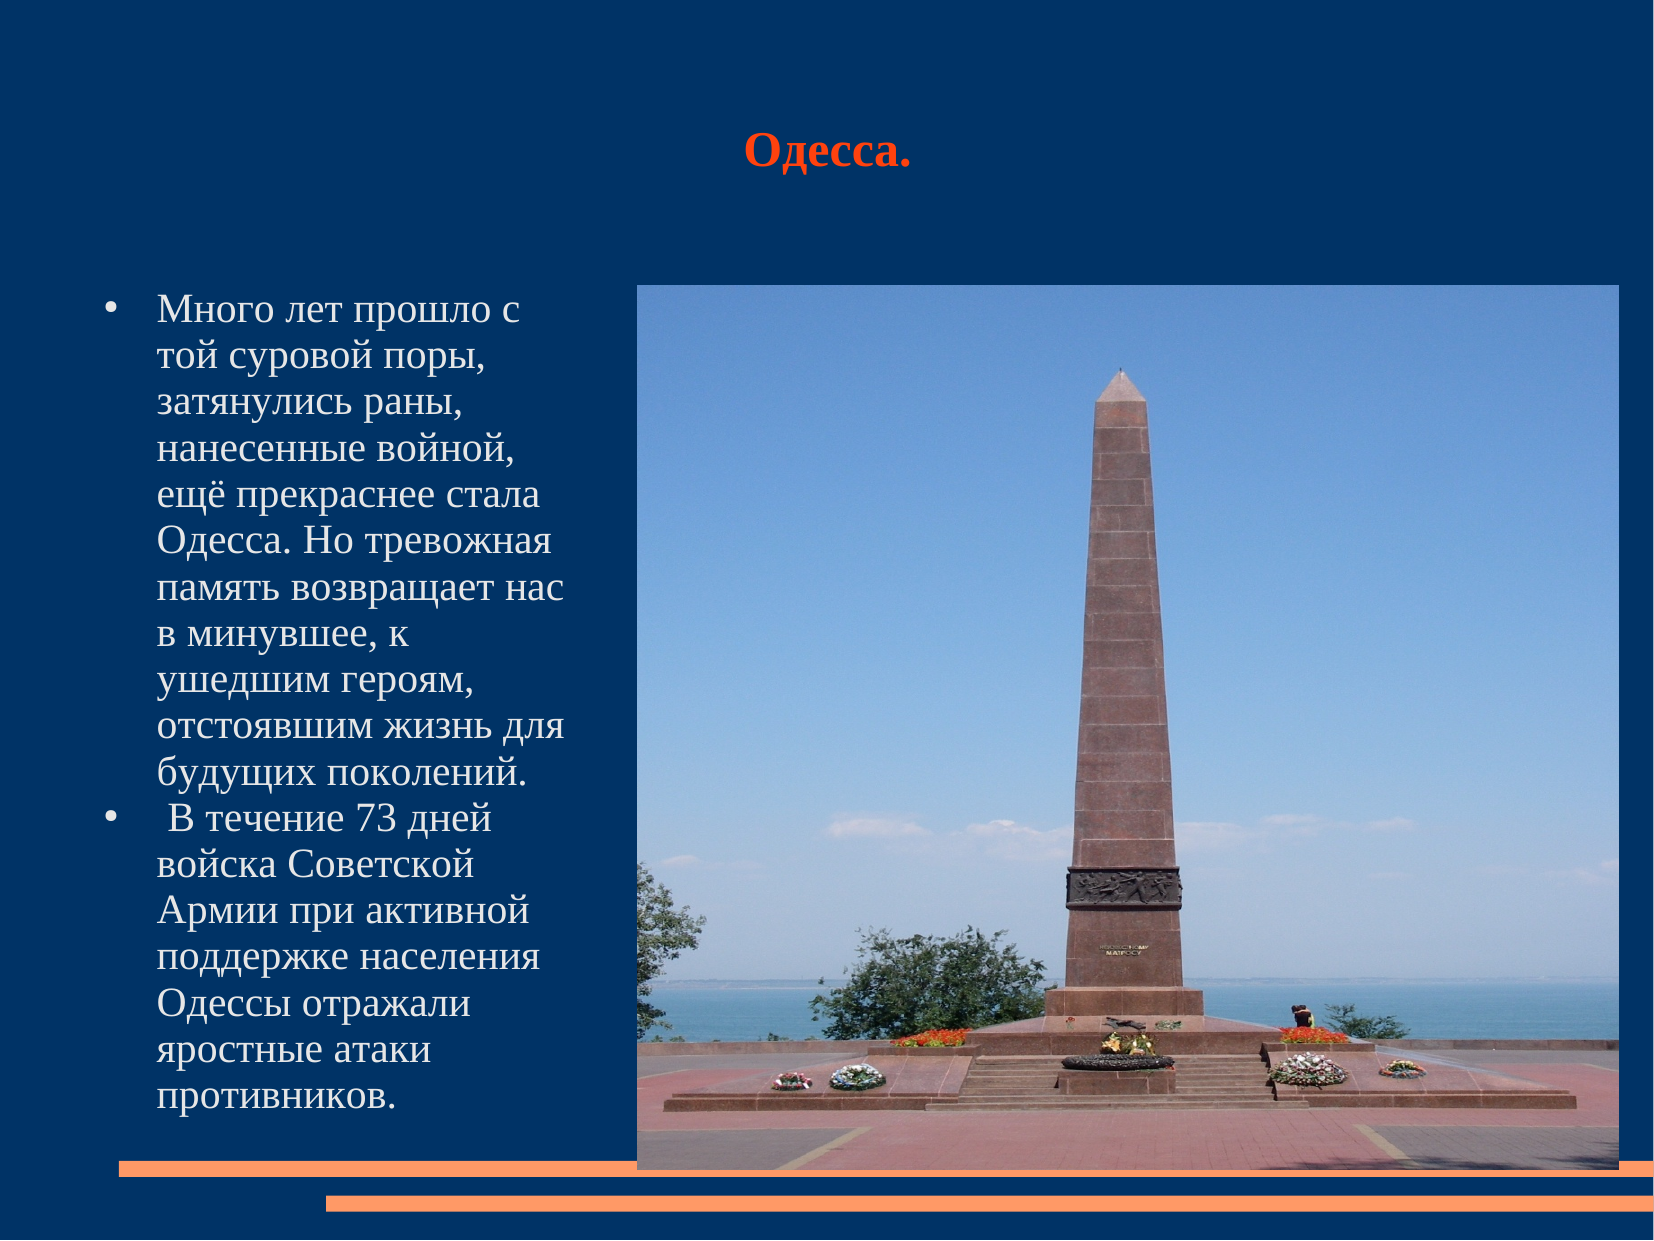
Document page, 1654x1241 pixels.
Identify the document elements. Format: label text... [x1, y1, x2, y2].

list Много лет прошло с той суровой поры, затянулись раны, нанесенные войной, ещё прекраснее стала Одесса. Но тревожная память возвращает нас в минувшее, к ушедшим героям, отстоявшим жизнь для будущих поколений. В течение 73 дней войска Советской Армии при активной поддержке населения Одессы отражали яростные атаки противников. [85, 285, 579, 1132]
picture [637, 285, 1619, 1170]
title Одесса. [121, 46, 1534, 254]
